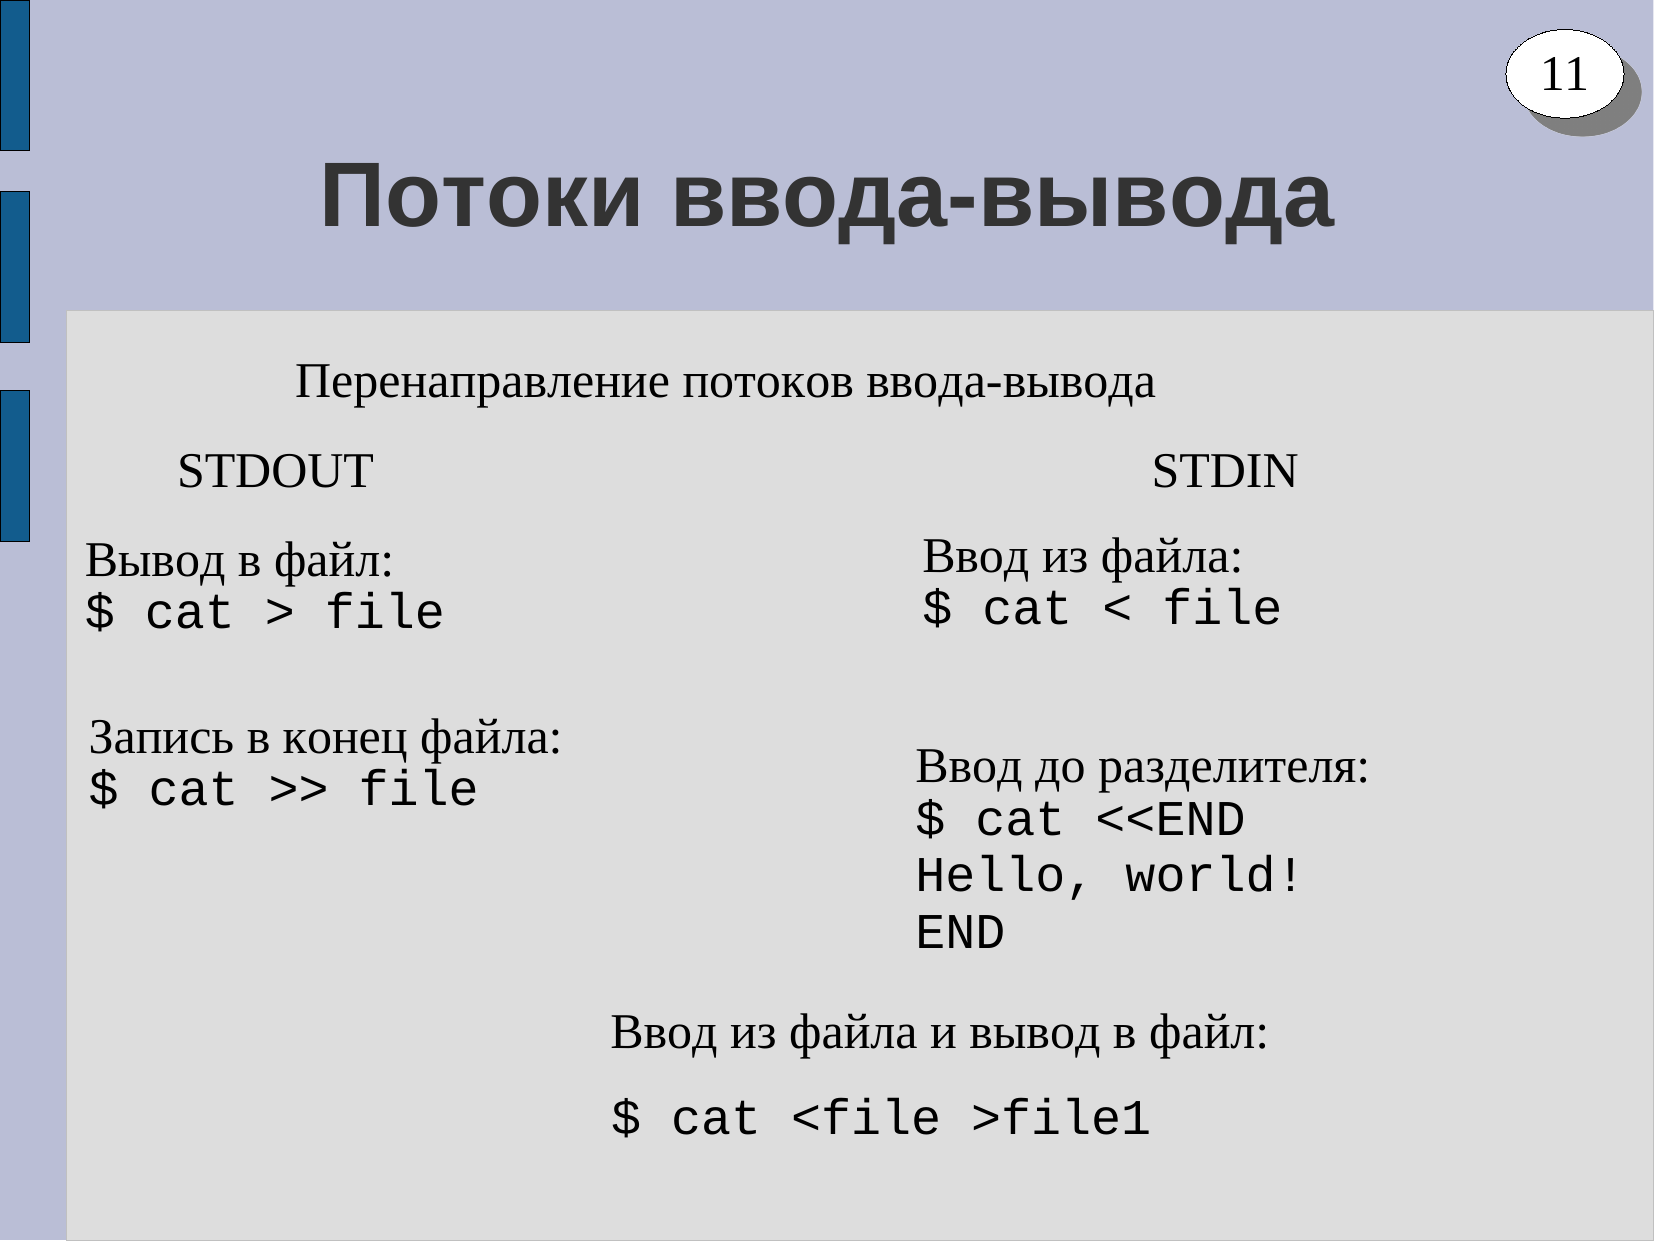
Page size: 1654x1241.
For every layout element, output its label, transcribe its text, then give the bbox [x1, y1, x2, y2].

title Потоки ввода-вывода [121, 91, 1534, 299]
text_box Перенаправление потоков ввода-вывода [295, 352, 1157, 408]
text_box STDOUT [177, 442, 375, 499]
text_box STDIN [1151, 442, 1299, 499]
text_box 11 [1505, 29, 1625, 119]
text_box Ввод до разделителя: $ cat <<END Hello, world! END [915, 738, 1371, 964]
text_box Запись в конец файла: $ cat >> file [88, 708, 564, 821]
text_box Ввод из файла: $ cat < file [922, 528, 1283, 641]
text_box $ cat <file >file1 [611, 1092, 1152, 1150]
text_box Вывод в файл: $ cat > file [84, 531, 445, 644]
text_box Ввод из файла и вывод в файл: [610, 1003, 1270, 1060]
